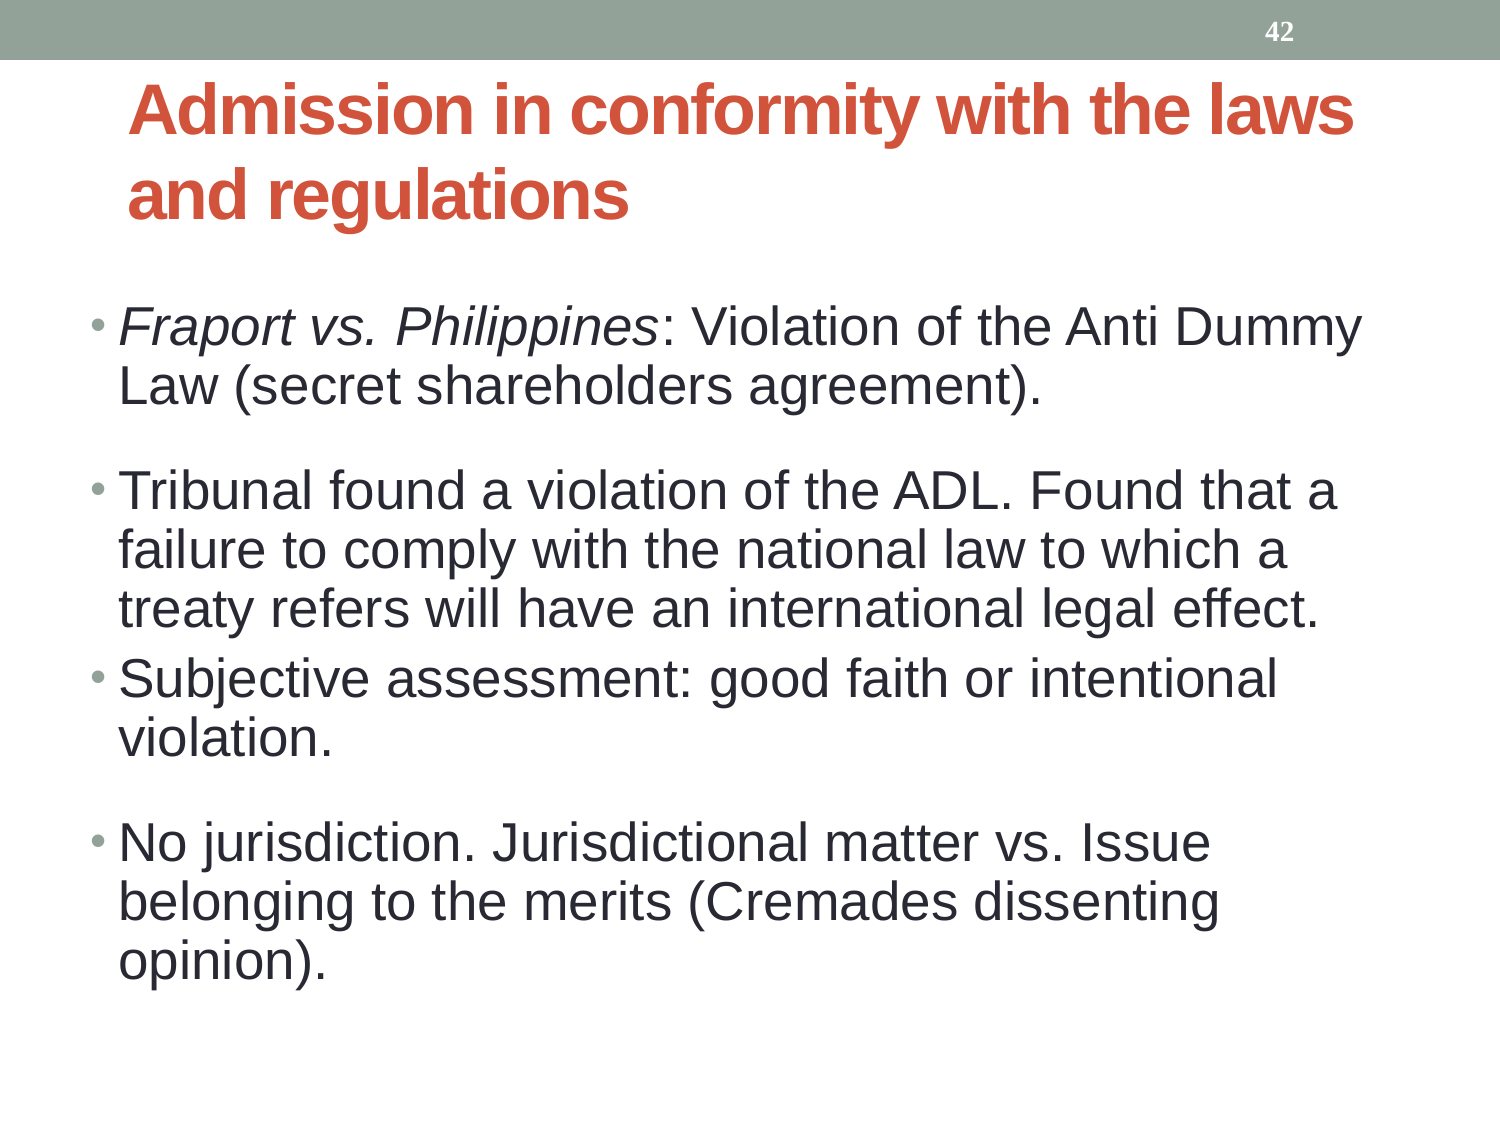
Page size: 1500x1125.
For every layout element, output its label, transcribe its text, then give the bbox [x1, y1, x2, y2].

slide_number <編號> [1250, 3, 1425, 57]
title Admission in conformity with the laws and regulations [112, 54, 1388, 243]
list Fraport vs. Philippines: Violation of the Anti Dummy Law (secret shareholders agreement). Tribunal found a violation of the ADL. Found that a failure to comply with the national law to which a treaty refers will have an international legal effect. Subjective assessment: good faith or intentional violation. No jurisdiction. Jurisdictional matter vs. Issue belonging to the merits (Cremades dissenting opinion). [75, 290, 1436, 1006]
